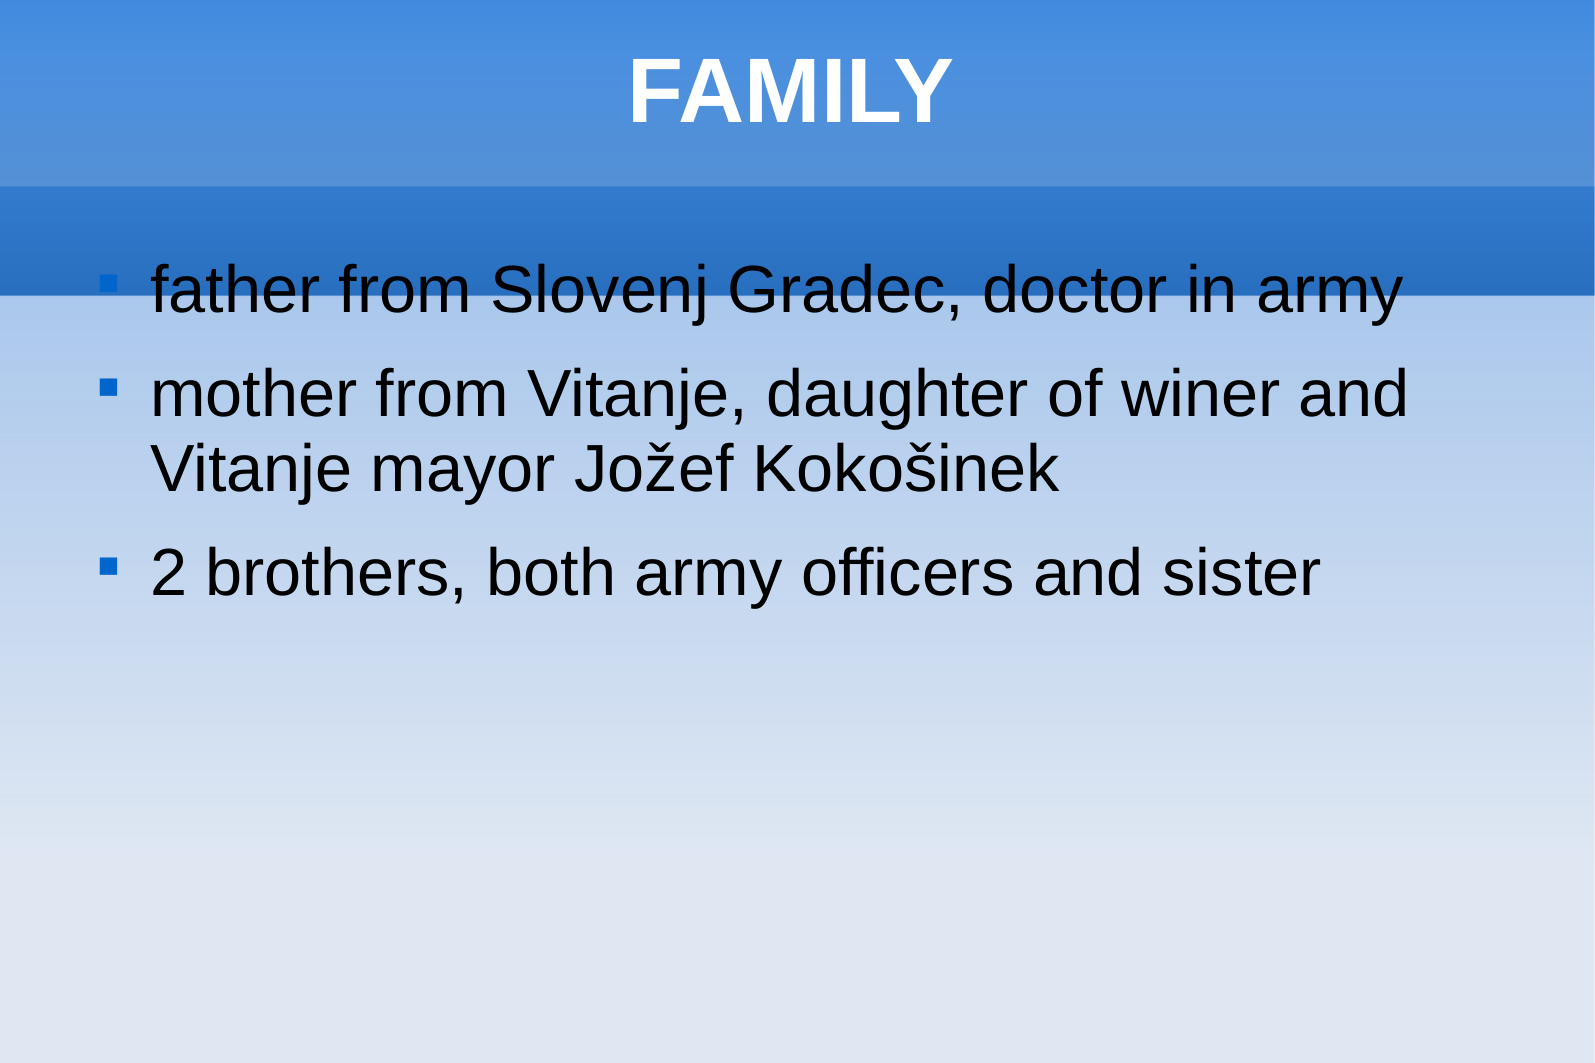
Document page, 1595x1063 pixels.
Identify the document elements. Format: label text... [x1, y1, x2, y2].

list father from Slovenj Gradec, doctor in army mother from Vitanje, daughter of winer and Vitanje mayor Jožef Kokošinek 2 brothers, both army officers and sister [79, 248, 1515, 607]
title FAMILY [73, 0, 1509, 178]
picture [0, 0, 1595, 1063]
